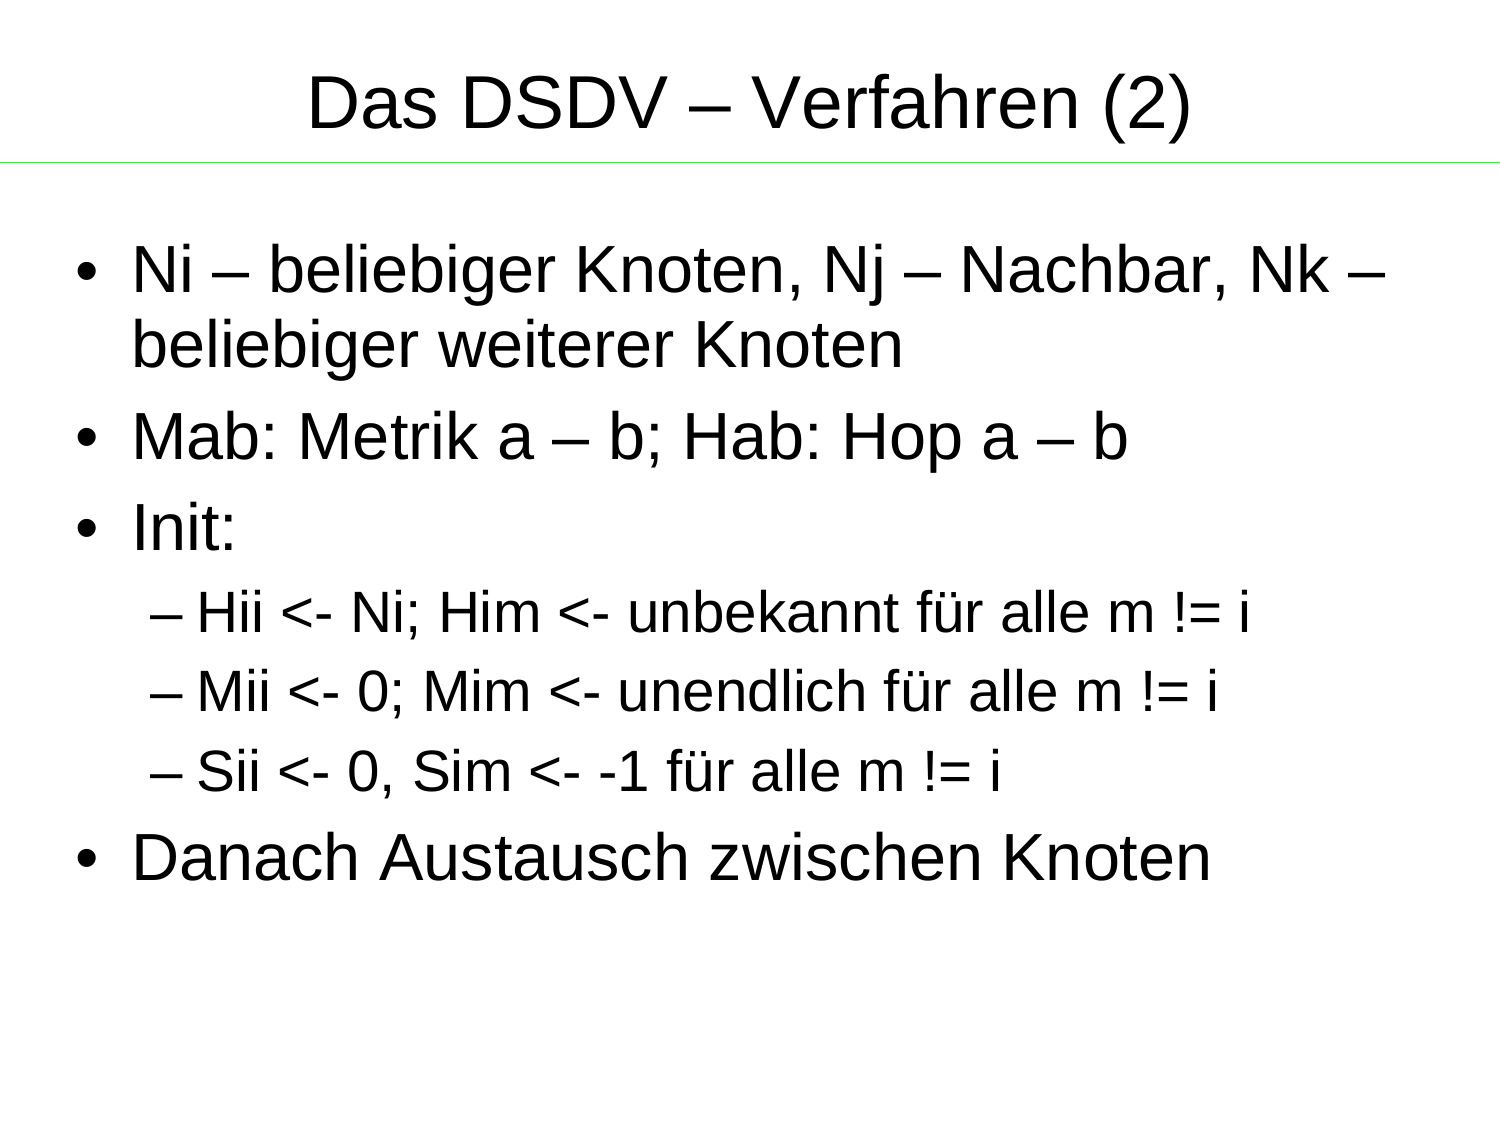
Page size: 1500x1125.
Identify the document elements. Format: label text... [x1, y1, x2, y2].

list Ni – beliebiger Knoten, Nj – Nachbar, Nk – beliebiger weiterer Knoten Mab: Metrik a – b; Hab: Hop a – b Init: Hii <- Ni; Him <- unbekannt für alle m != i Mii <- 0; Mim <- unendlich für alle m != i Sii <- 0, Sim <- -1 für alle m != i Danach Austausch zwischen Knoten [75, 232, 1426, 986]
title Das DSDV – Verfahren (2) [75, 57, 1426, 148]
